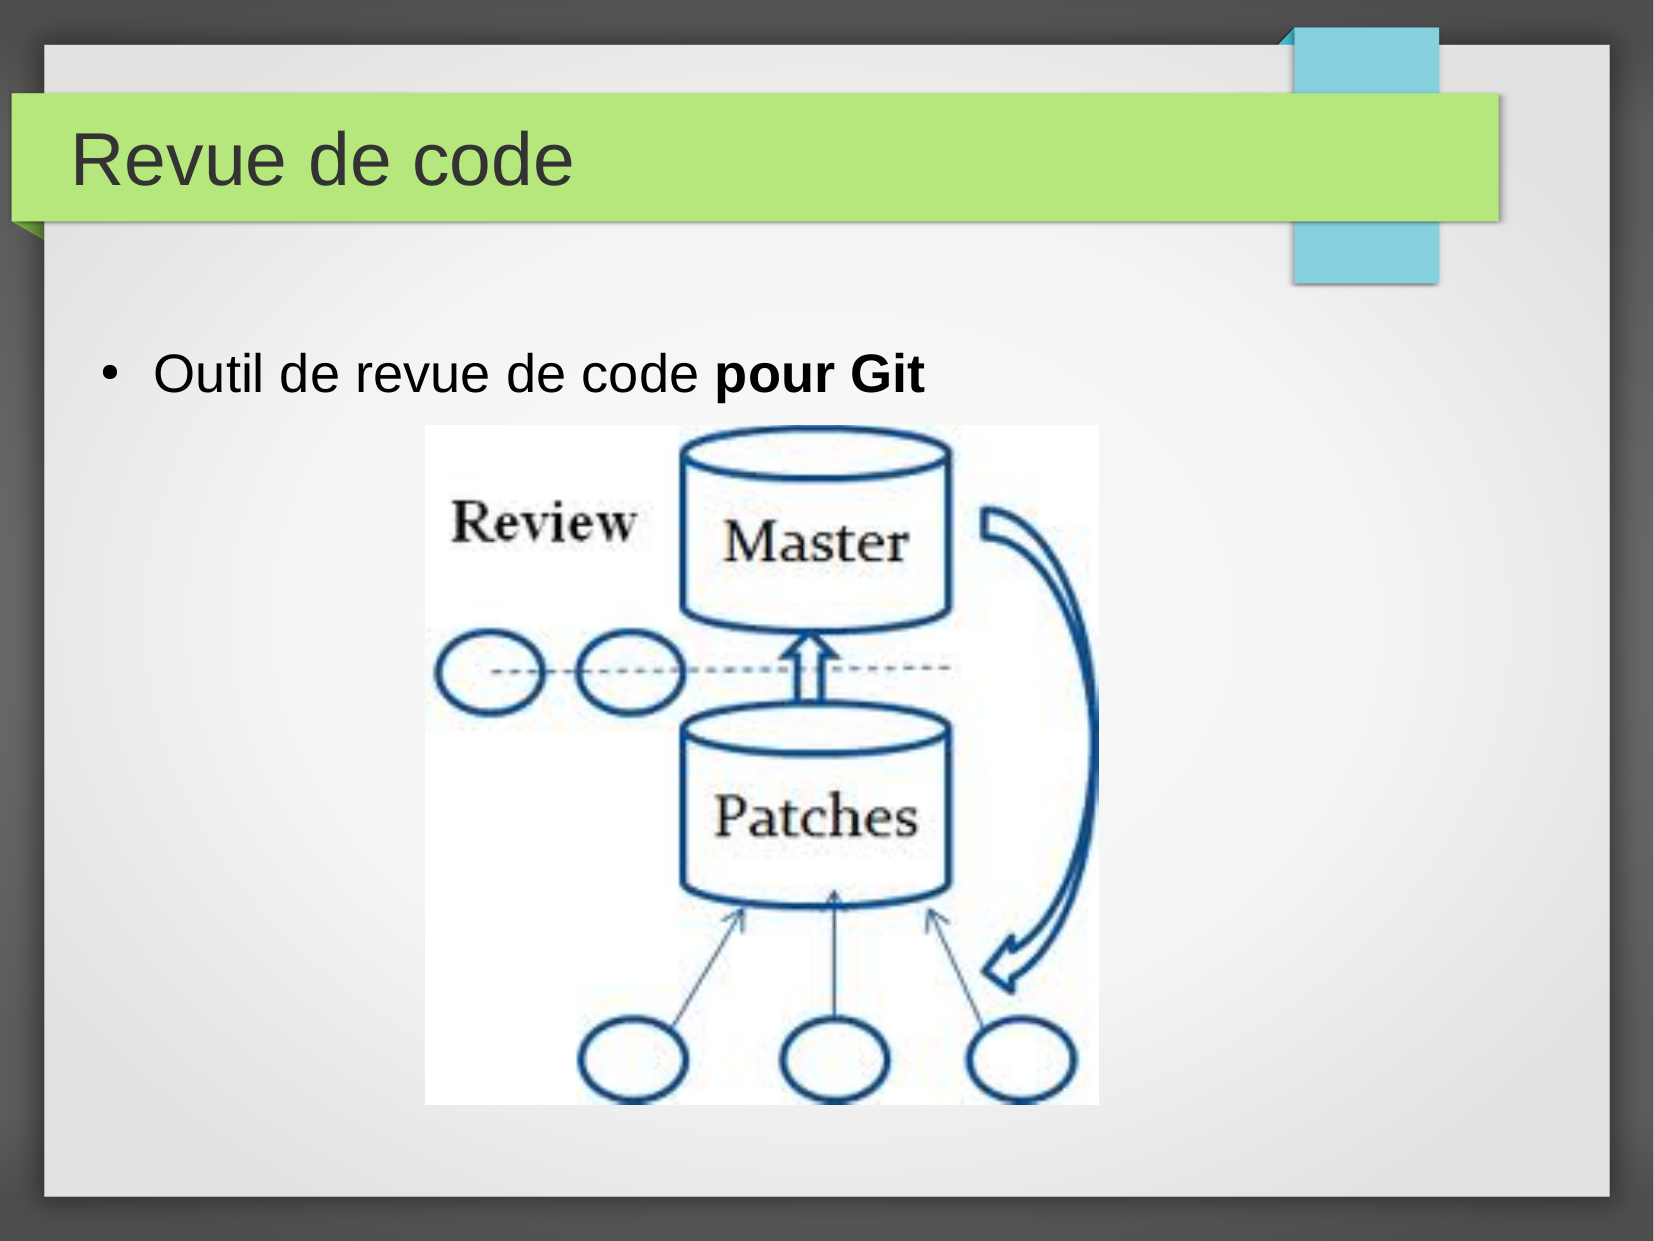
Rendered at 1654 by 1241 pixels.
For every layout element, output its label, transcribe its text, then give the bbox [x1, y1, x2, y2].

list Outil de revue de code pour Git [82, 343, 1538, 1063]
picture [0, 0, 1654, 1241]
title Revue de code [70, 106, 1229, 213]
